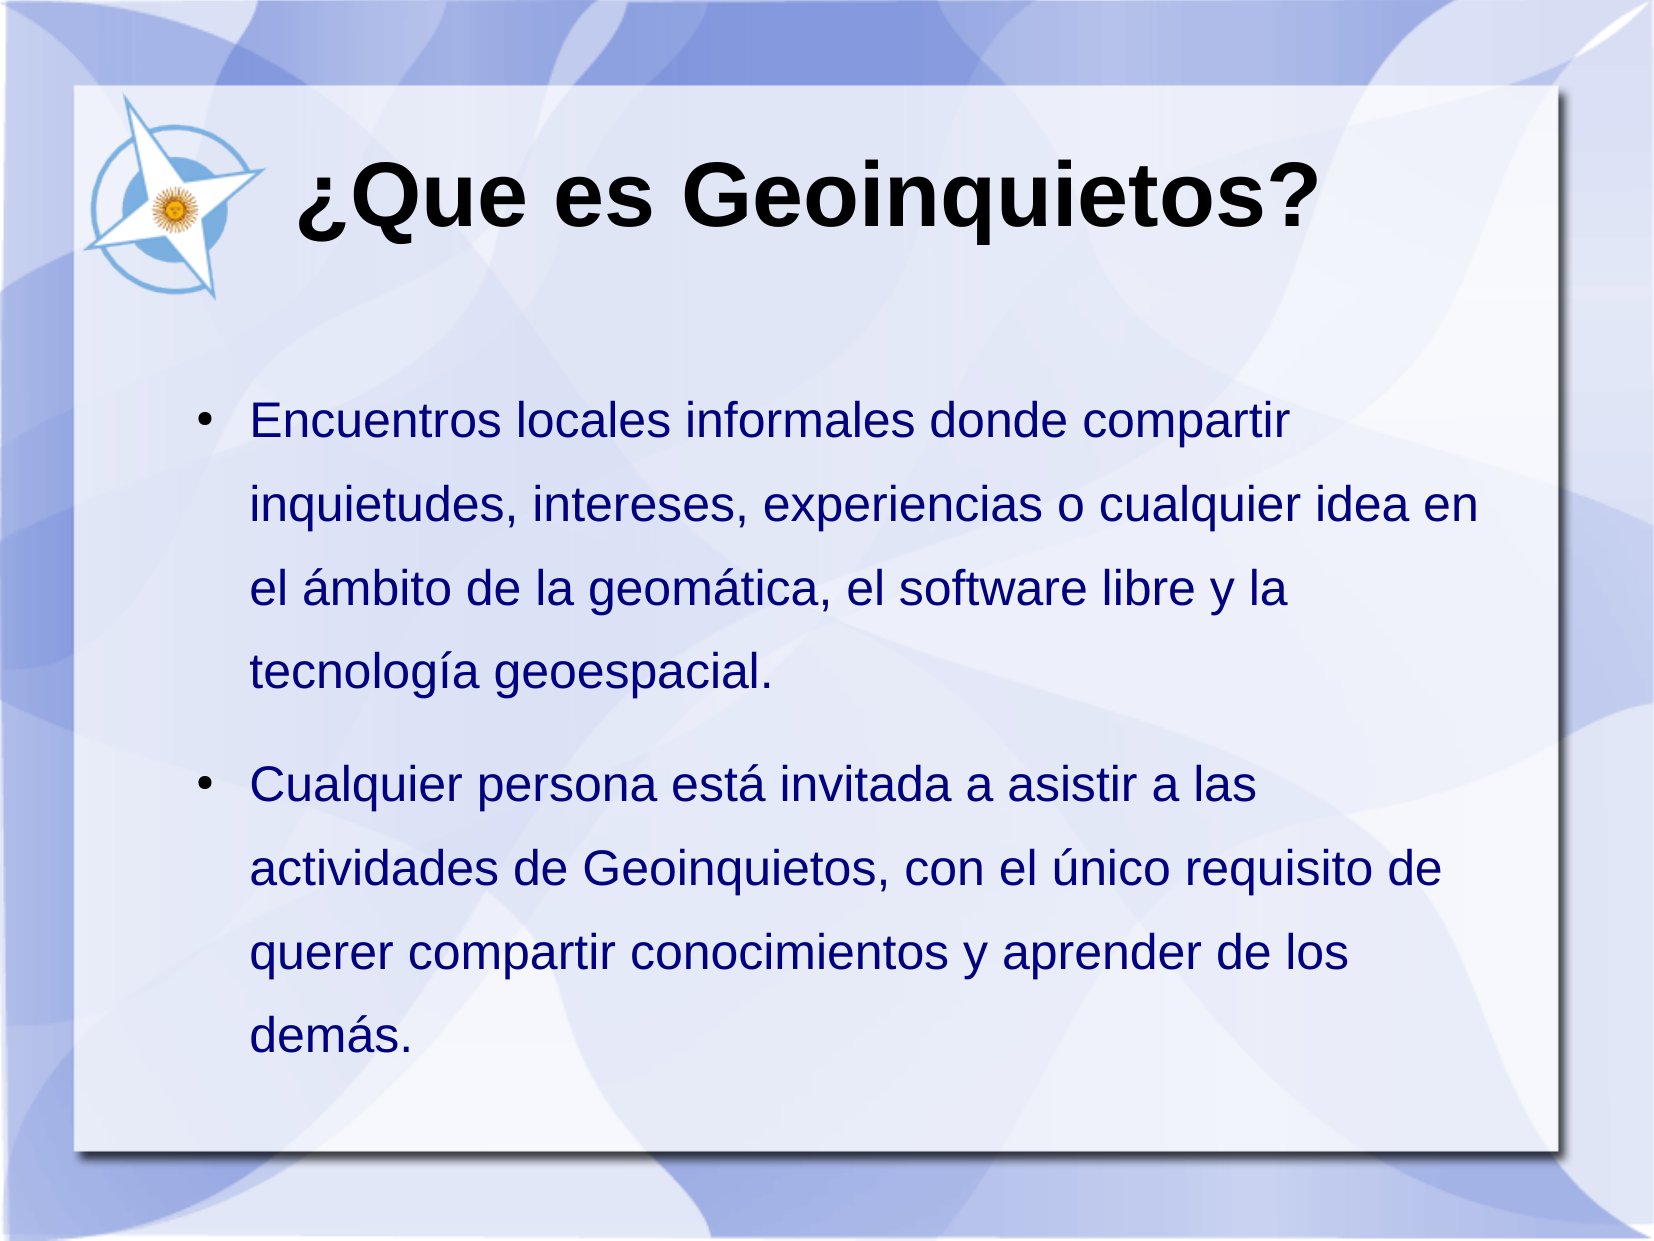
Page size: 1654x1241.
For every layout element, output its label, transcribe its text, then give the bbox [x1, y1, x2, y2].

list Encuentros locales informales donde compartir inquietudes, intereses, experiencias o cualquier idea en el ámbito de la geomática, el software libre y la tecnología geoespacial. Cualquier persona está invitada a asistir a las actividades de Geoinquietos, con el único requisito de querer compartir conocimientos y aprender de los demás. [178, 364, 1501, 1111]
picture [0, 0, 1654, 1241]
title ¿Que es Geoinquietos? [272, 90, 1536, 298]
